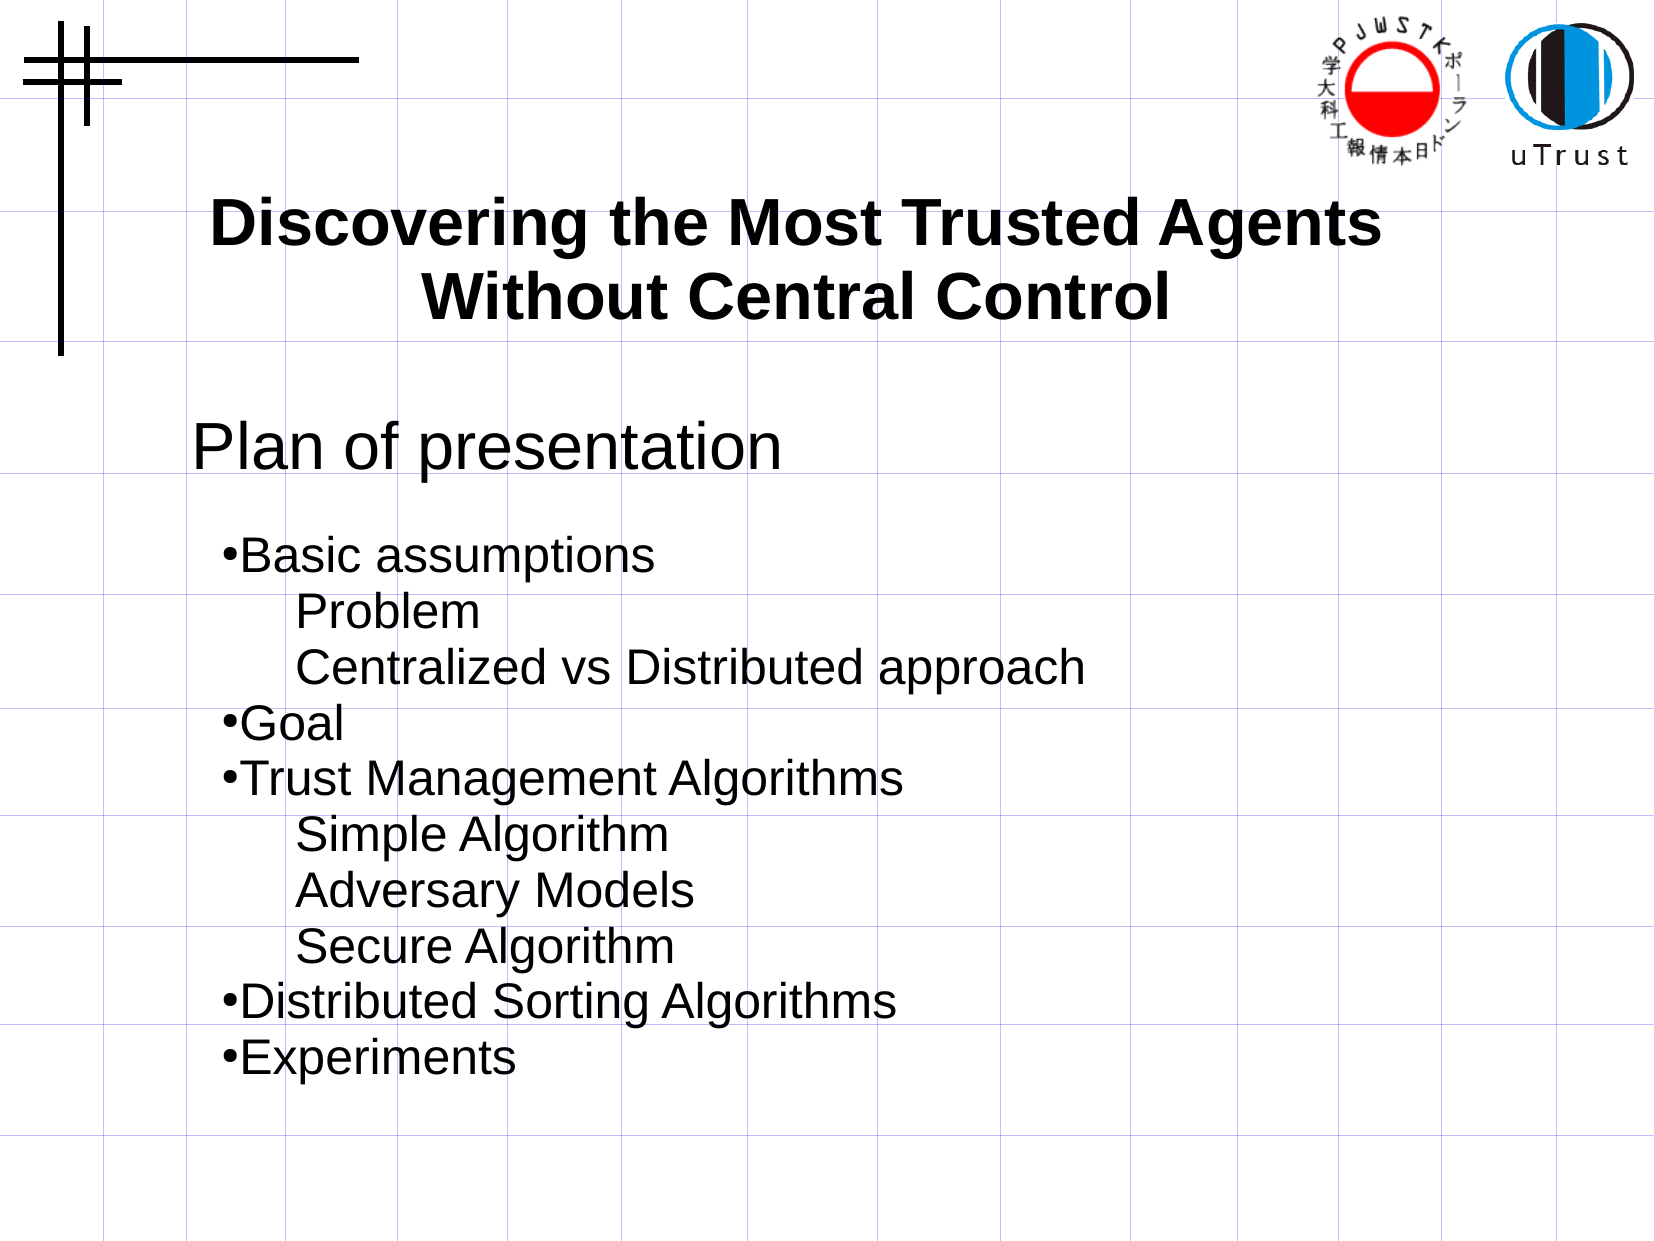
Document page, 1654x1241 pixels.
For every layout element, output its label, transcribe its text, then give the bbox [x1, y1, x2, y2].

picture [1303, 0, 1479, 178]
picture [1505, 23, 1634, 165]
text_box Discovering the Most Trusted Agents Without Central Control Plan of presentation [177, 177, 1418, 492]
picture [1511, 30, 1564, 125]
text_box Basic assumptions Problem Centralized vs Distributed approach Goal Trust Management Algorithms Simple Algorithm Adversary Models Secure Algorithm Distributed Sorting Algorithms Experiments [206, 520, 1418, 1093]
